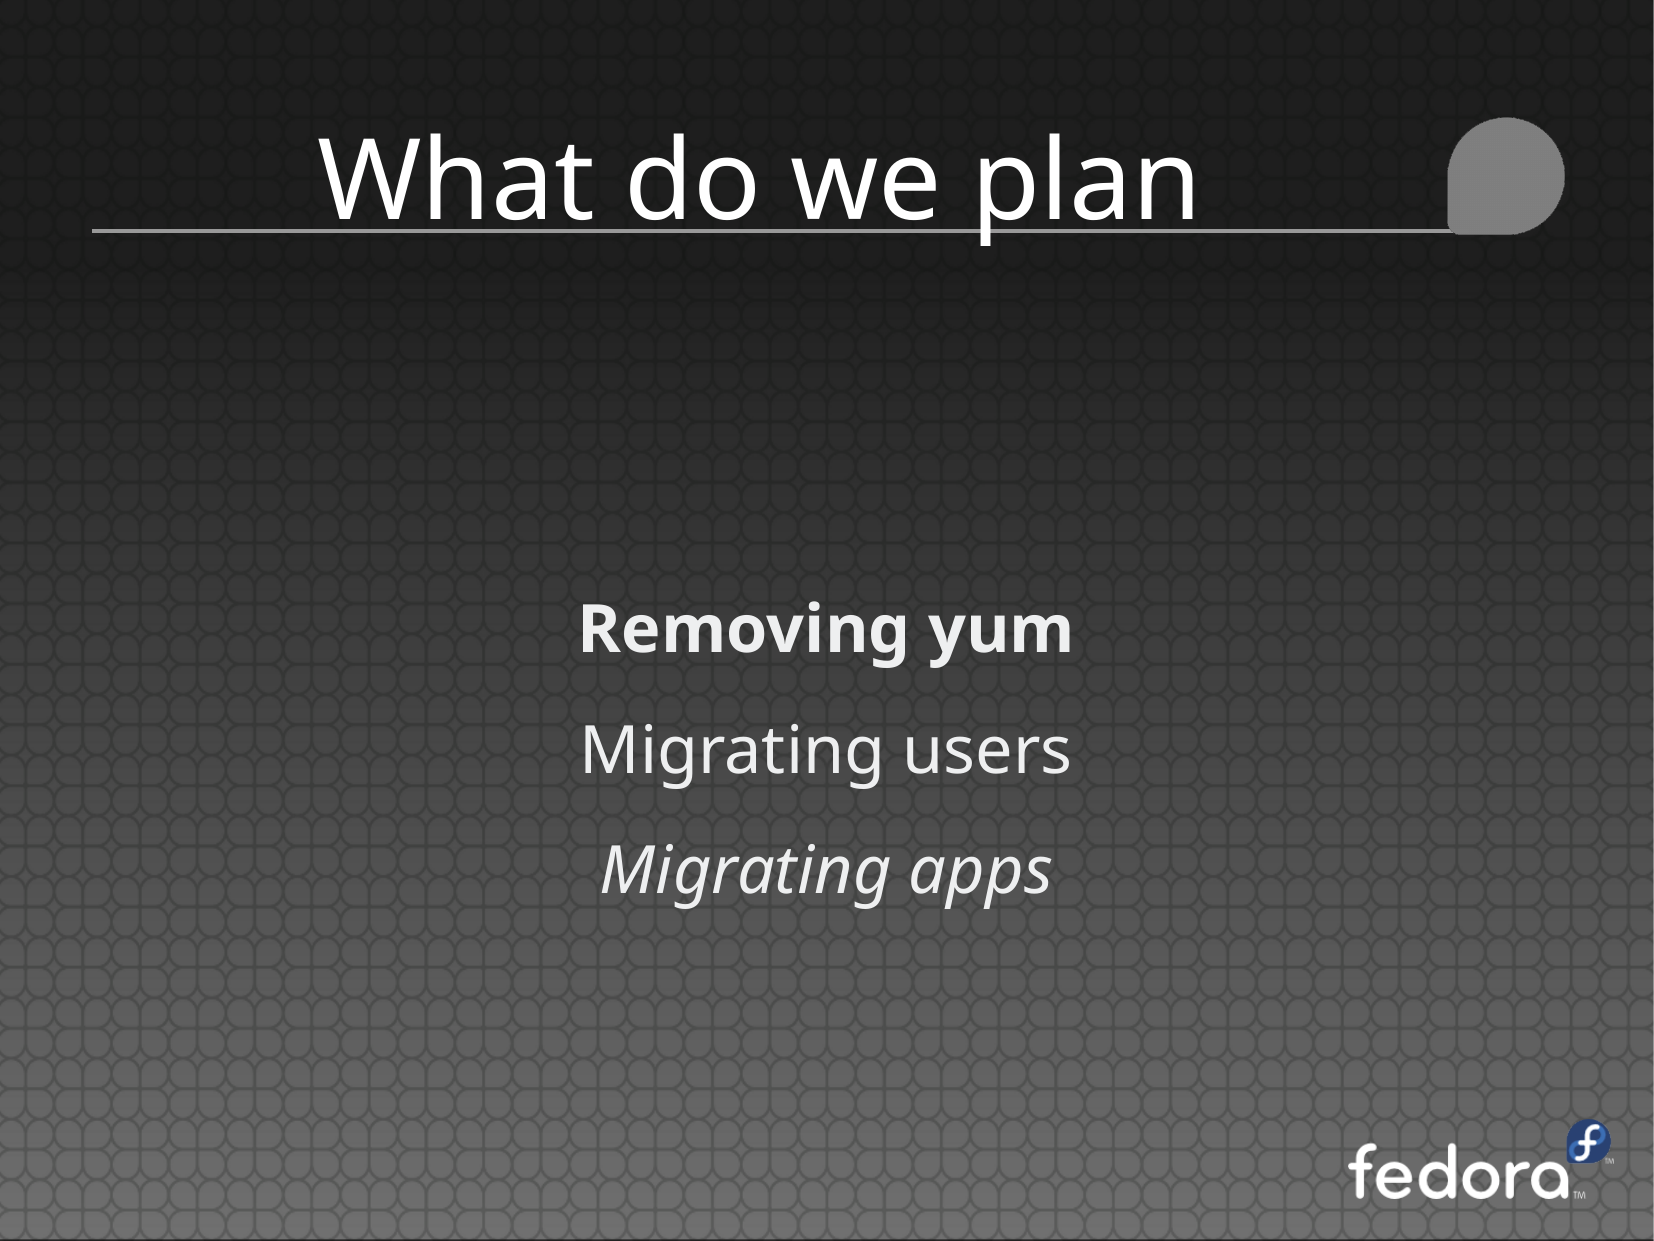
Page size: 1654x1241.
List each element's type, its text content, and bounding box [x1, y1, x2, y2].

picture [0, 0, 1654, 1241]
title What do we plan [94, 100, 1426, 251]
list Removing yum Migrating users Migrating apps [82, 290, 1571, 1205]
